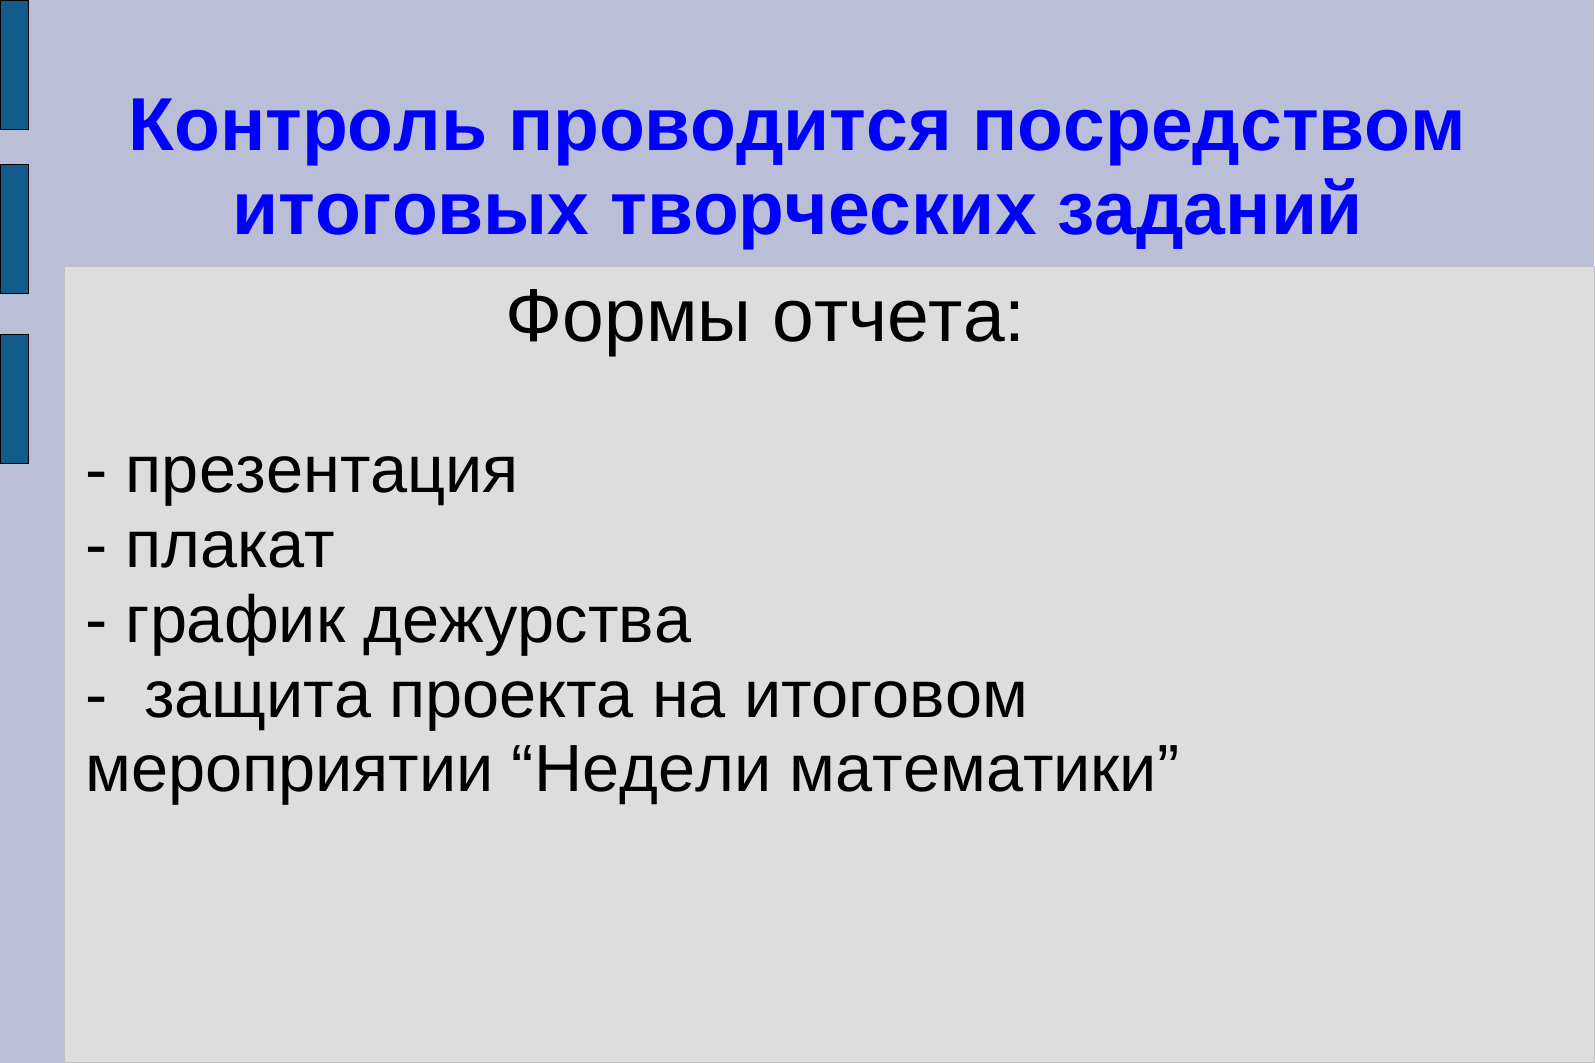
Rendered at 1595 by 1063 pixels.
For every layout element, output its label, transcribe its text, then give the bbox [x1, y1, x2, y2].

title Контроль проводится посредством итоговых творческих заданий [117, 78, 1479, 256]
list Формы отчета: - презентация - плакат - график дежурства - защита проекта на итоговом мероприятии “Недели математики” [85, 273, 1447, 944]
